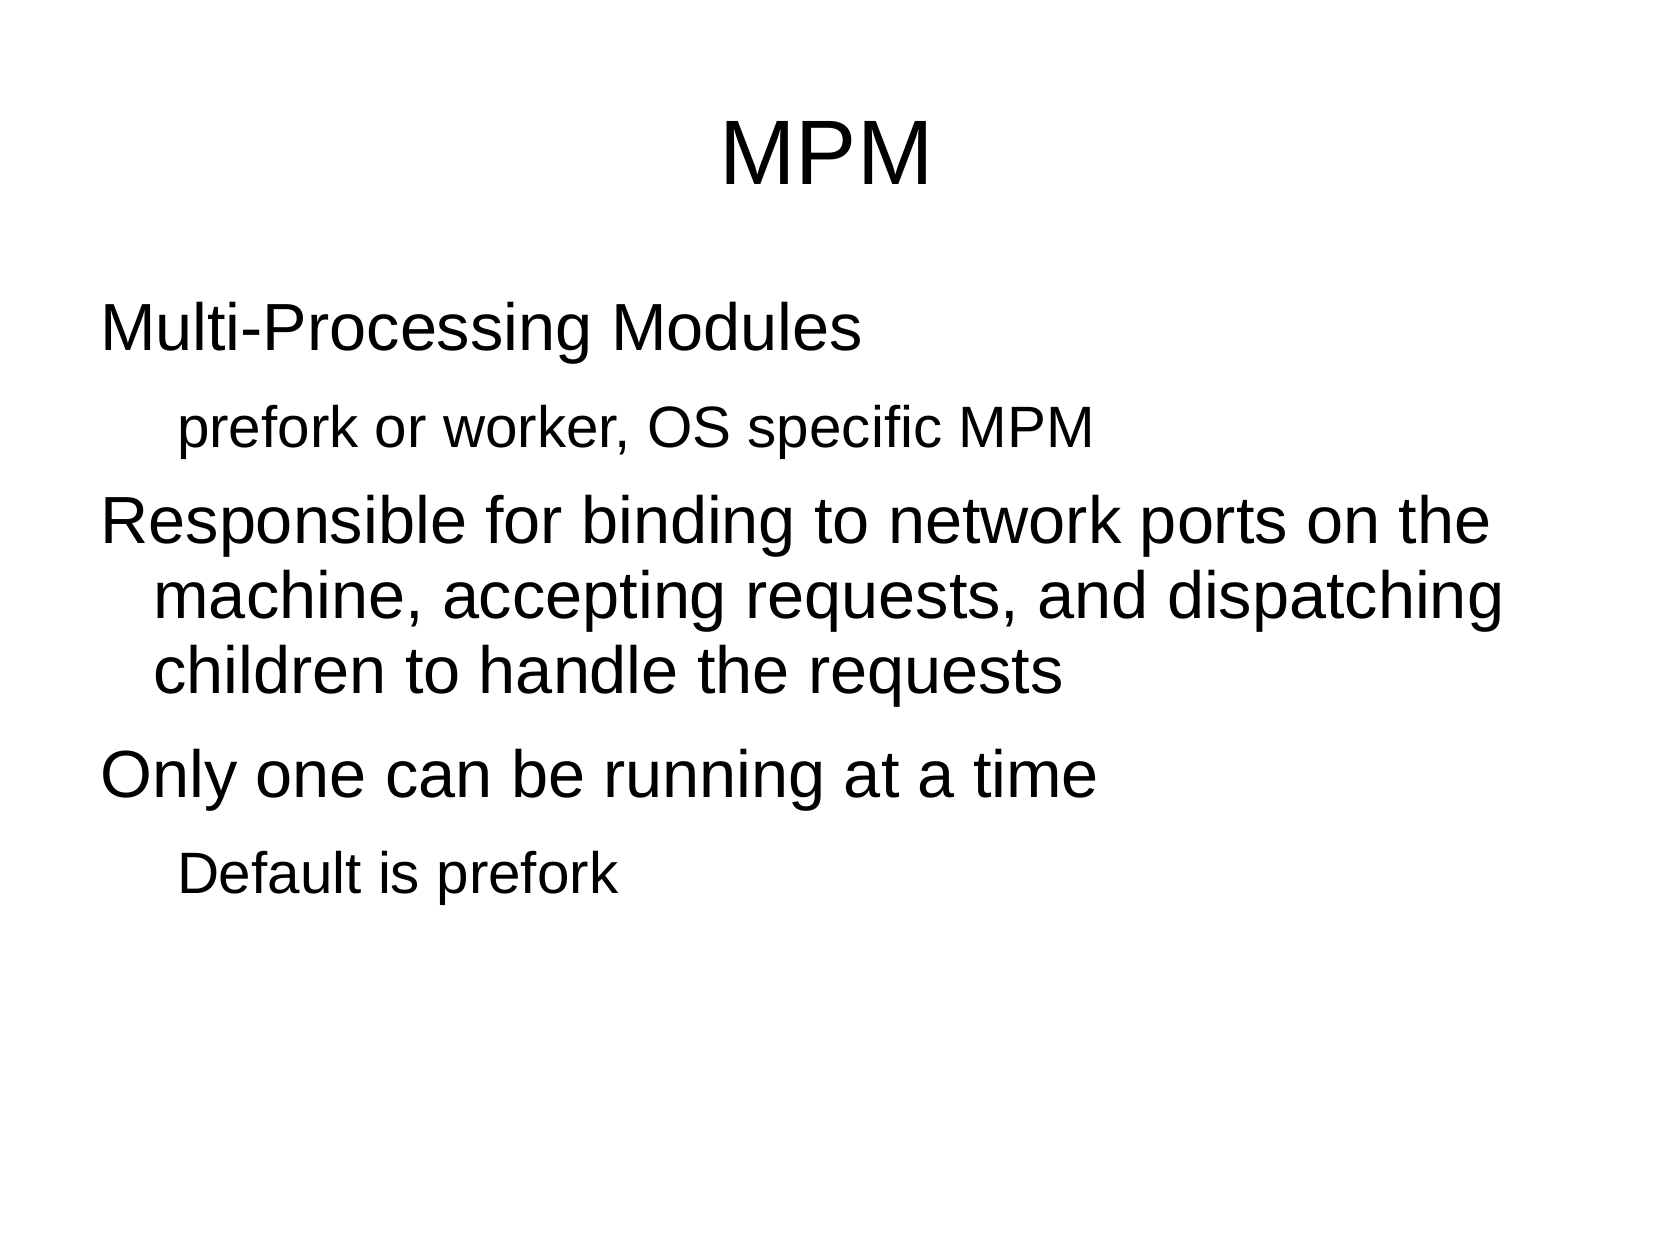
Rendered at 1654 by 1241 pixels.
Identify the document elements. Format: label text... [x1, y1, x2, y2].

title MPM [82, 56, 1571, 250]
list Multi-Processing Modules prefork or worker, OS specific MPM Responsible for binding to network ports on the machine, accepting requests, and dispatching children to handle the requests Only one can be running at a time Default is prefork [82, 290, 1571, 1094]
